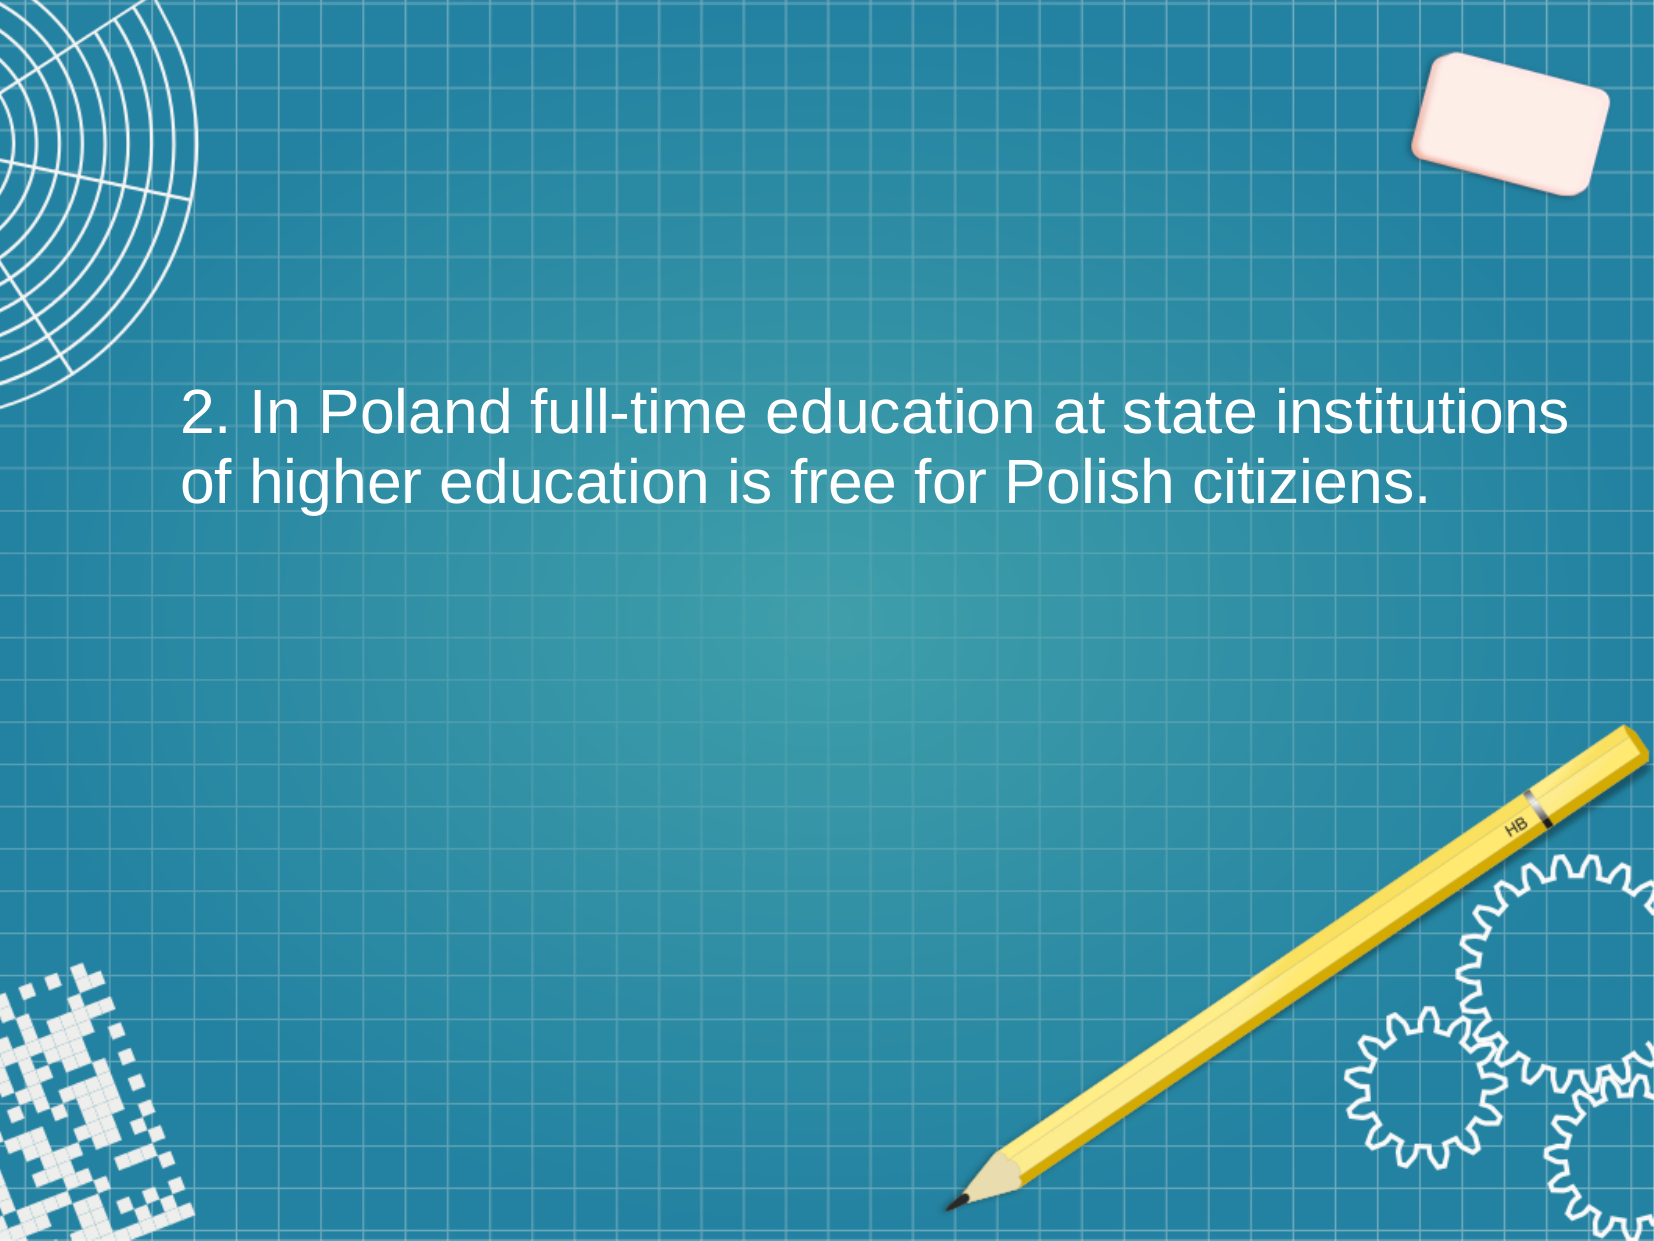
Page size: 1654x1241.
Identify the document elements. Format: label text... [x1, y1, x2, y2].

picture [0, 0, 1654, 1241]
text_box 2. In Poland full-time education at state institutions of higher education is free for Polish citiziens. [165, 366, 1607, 1004]
